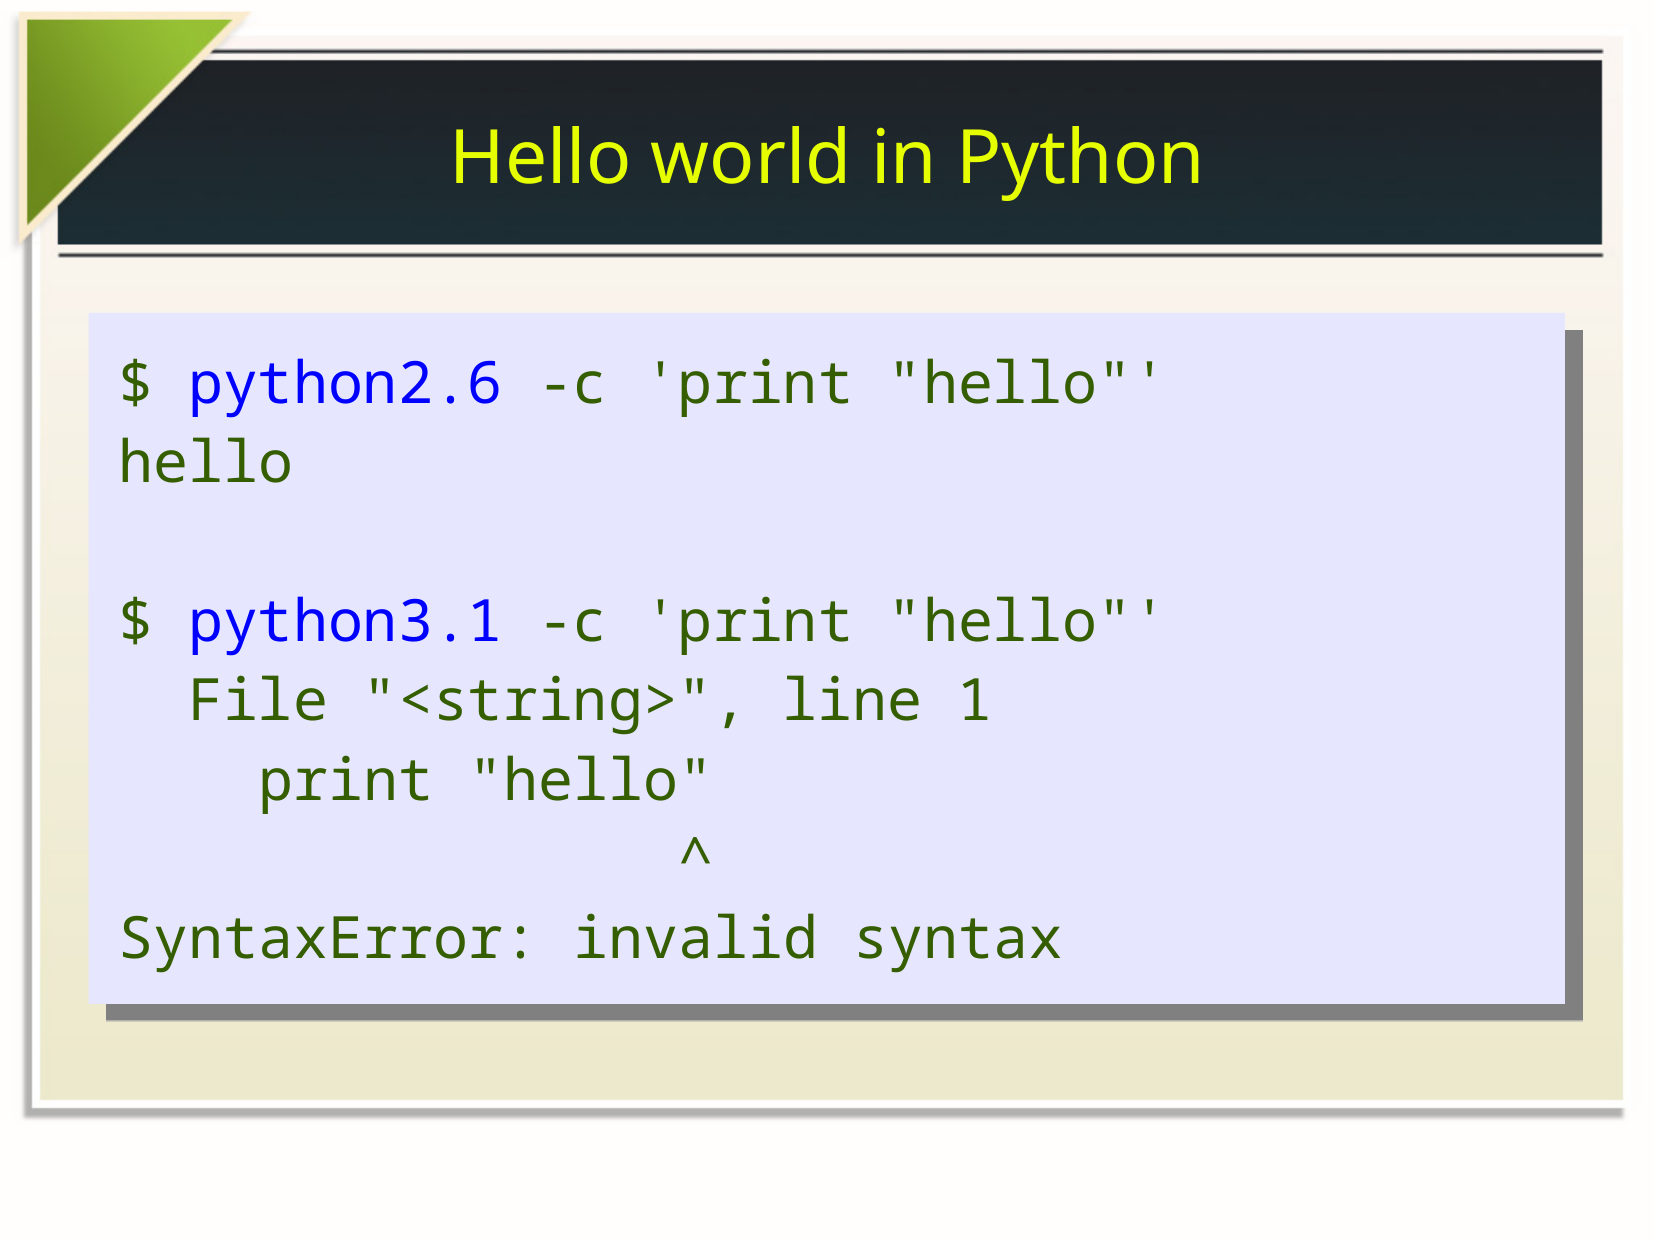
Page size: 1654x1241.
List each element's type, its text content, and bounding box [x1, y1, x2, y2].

text_box $ python2.6 -c 'print "hello"' hello $ python3.1 -c 'print "hello"' File "<string>", line 1 print "hello" ^ SyntaxError: invalid syntax [88, 312, 1565, 1004]
picture [0, 0, 1654, 1241]
title Hello world in Python [121, 73, 1534, 237]
